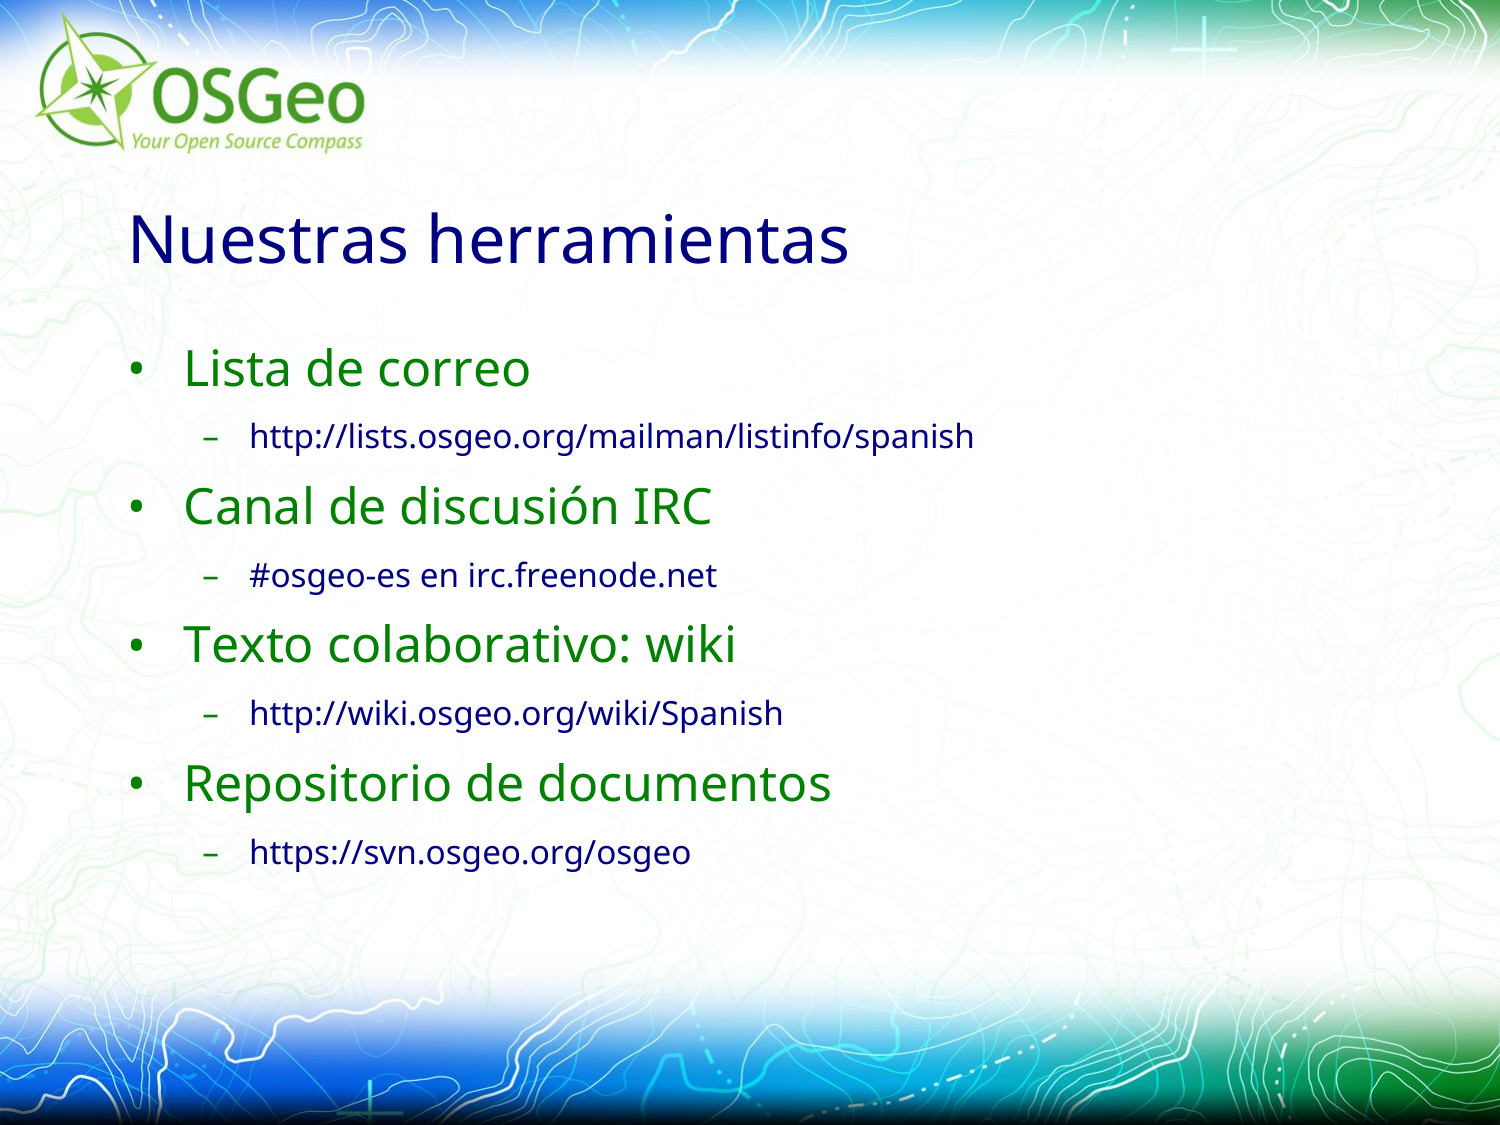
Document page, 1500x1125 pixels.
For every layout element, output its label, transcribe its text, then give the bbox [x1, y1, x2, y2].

list Lista de correo http://lists.osgeo.org/mailman/listinfo/spanish Canal de discusión IRC #osgeo-es en irc.freenode.net Texto colaborativo: wiki http://wiki.osgeo.org/wiki/Spanish Repositorio de documentos https://svn.osgeo.org/osgeo [112, 324, 1388, 1068]
title Nuestras herramientas [112, 187, 1388, 288]
picture [0, 0, 1500, 1125]
